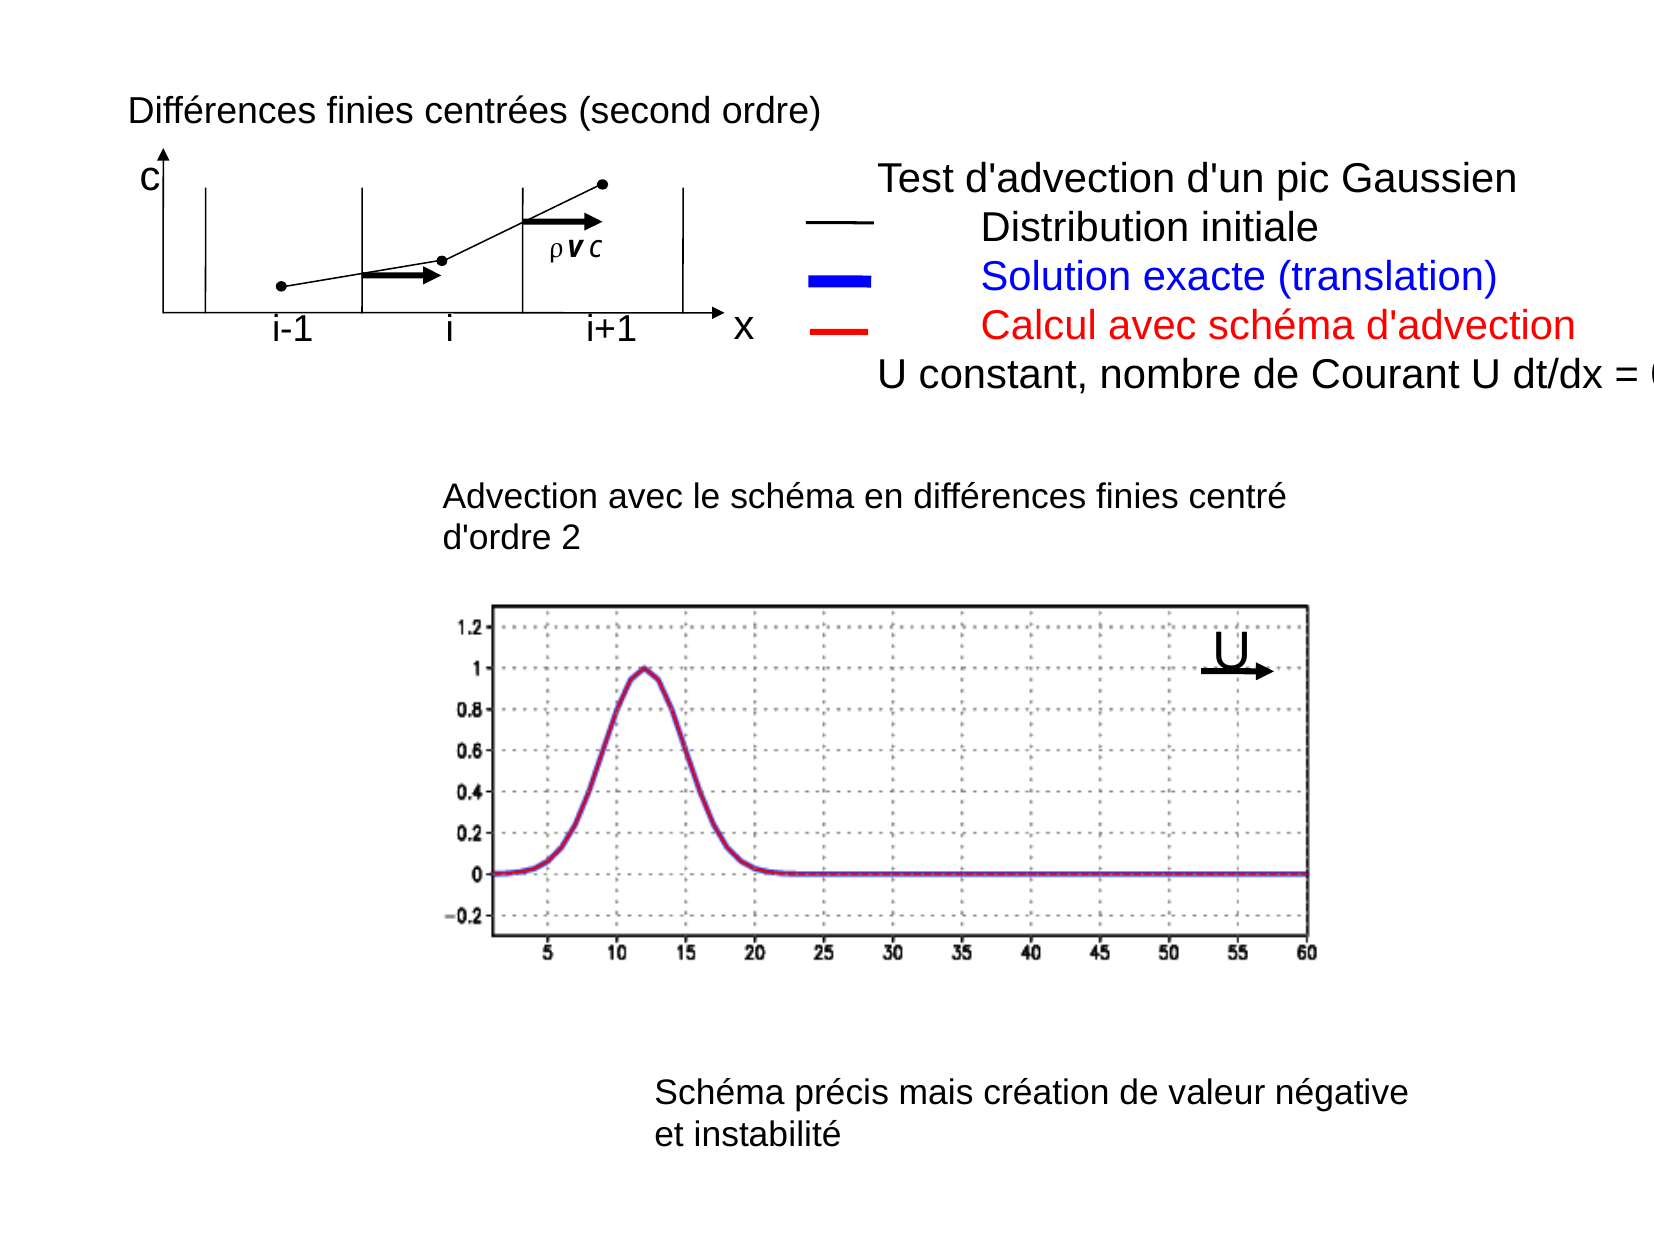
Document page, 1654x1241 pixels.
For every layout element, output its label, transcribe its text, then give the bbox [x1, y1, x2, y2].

text_box Advection avec le schéma en différences finies centré d'ordre 2 [442, 476, 1161, 558]
picture [428, 588, 1333, 979]
chart [543, 220, 610, 271]
text_box U [1212, 620, 1243, 666]
text_box c [145, 170, 153, 187]
text_box i-1 [272, 307, 317, 399]
text_box [276, 281, 286, 291]
text_box Différences finies centrées (second ordre)‏ [127, 90, 875, 135]
text_box [437, 261, 447, 266]
text_box x [733, 302, 749, 341]
text_box i [445, 307, 457, 353]
text_box c [139, 153, 153, 192]
text_box [597, 180, 608, 189]
text_box Test d'advection d'un pic Gaussien Distribution initiale Solution exacte (translation)‏ Calcul avec schéma d'advection U constant, nombre de Courant U dt/dx = 0,2 [877, 155, 1532, 396]
text_box i+1 [586, 307, 651, 353]
text_box Schéma précis mais création de valeur négative et instabilité [654, 1073, 1289, 1154]
